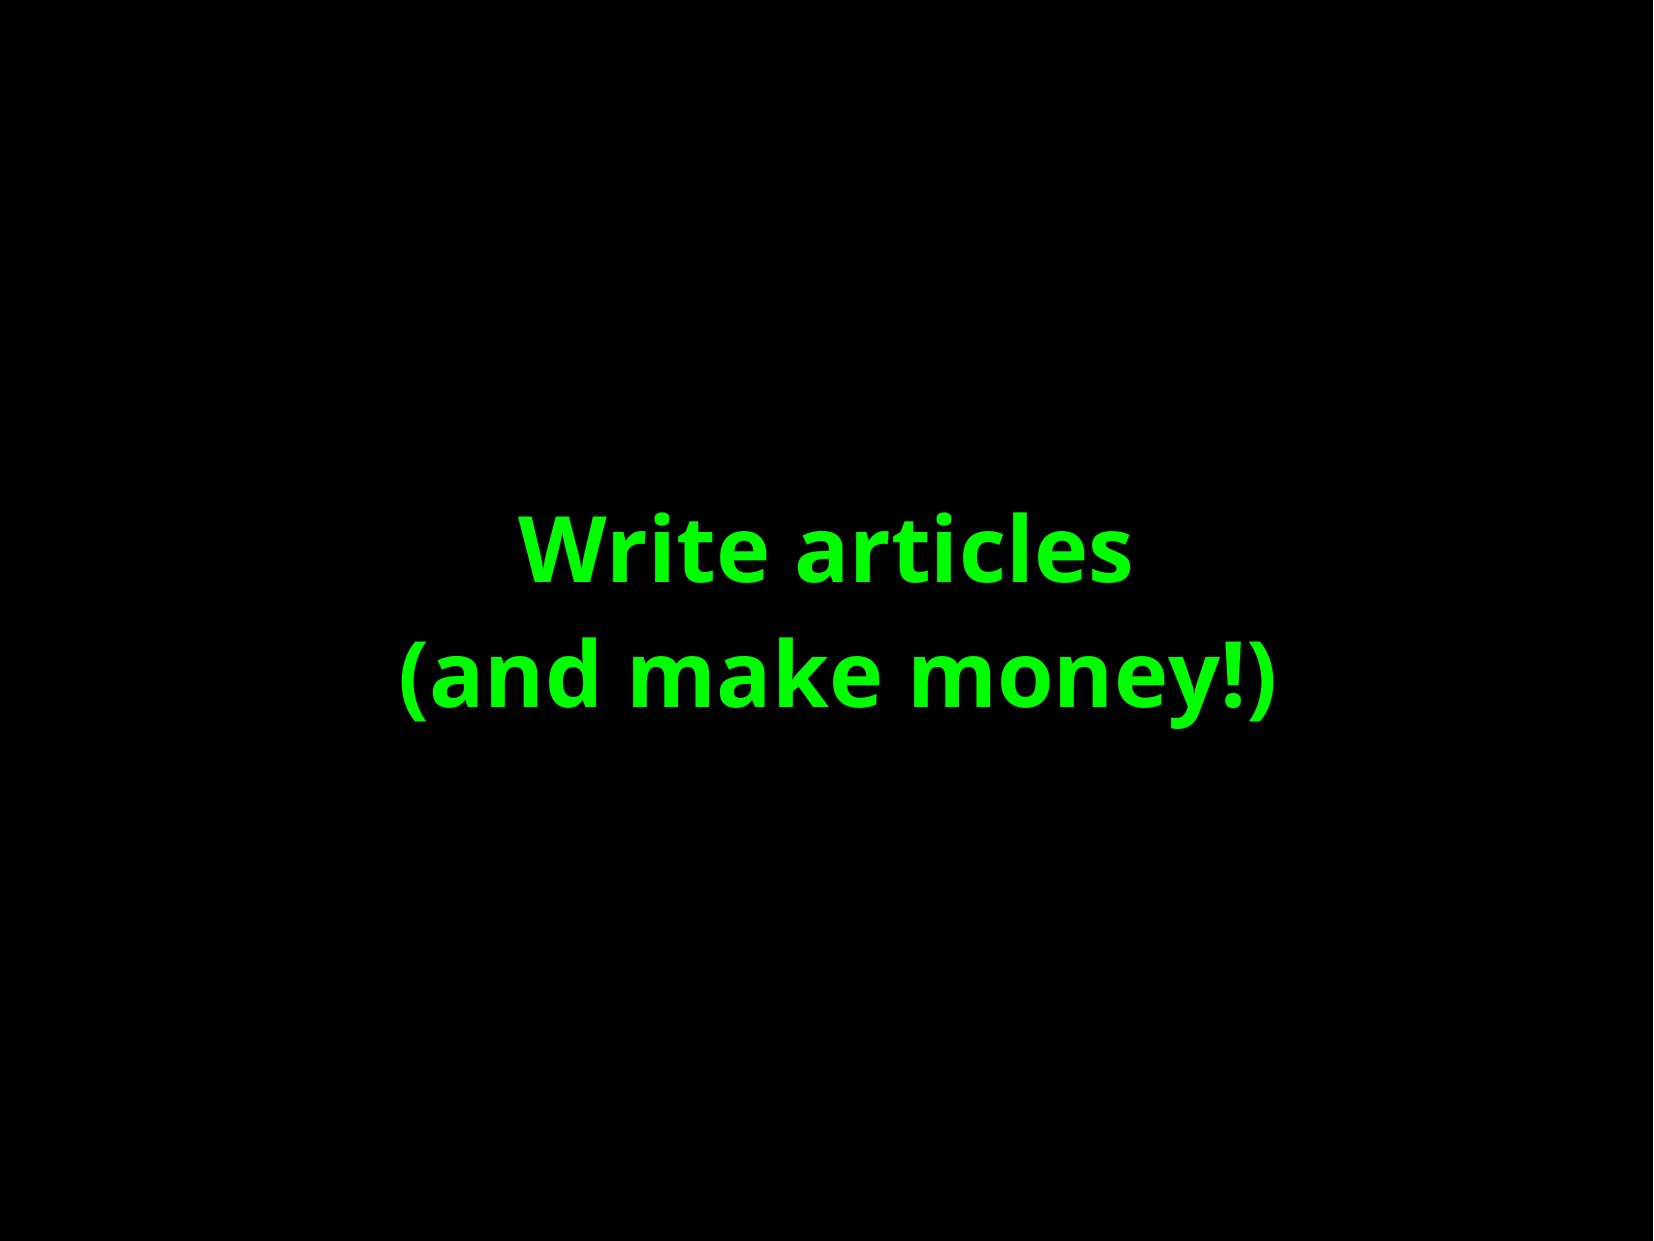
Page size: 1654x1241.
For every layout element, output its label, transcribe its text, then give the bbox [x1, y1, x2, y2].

title Write articles (and make money!) [82, 136, 1571, 1084]
